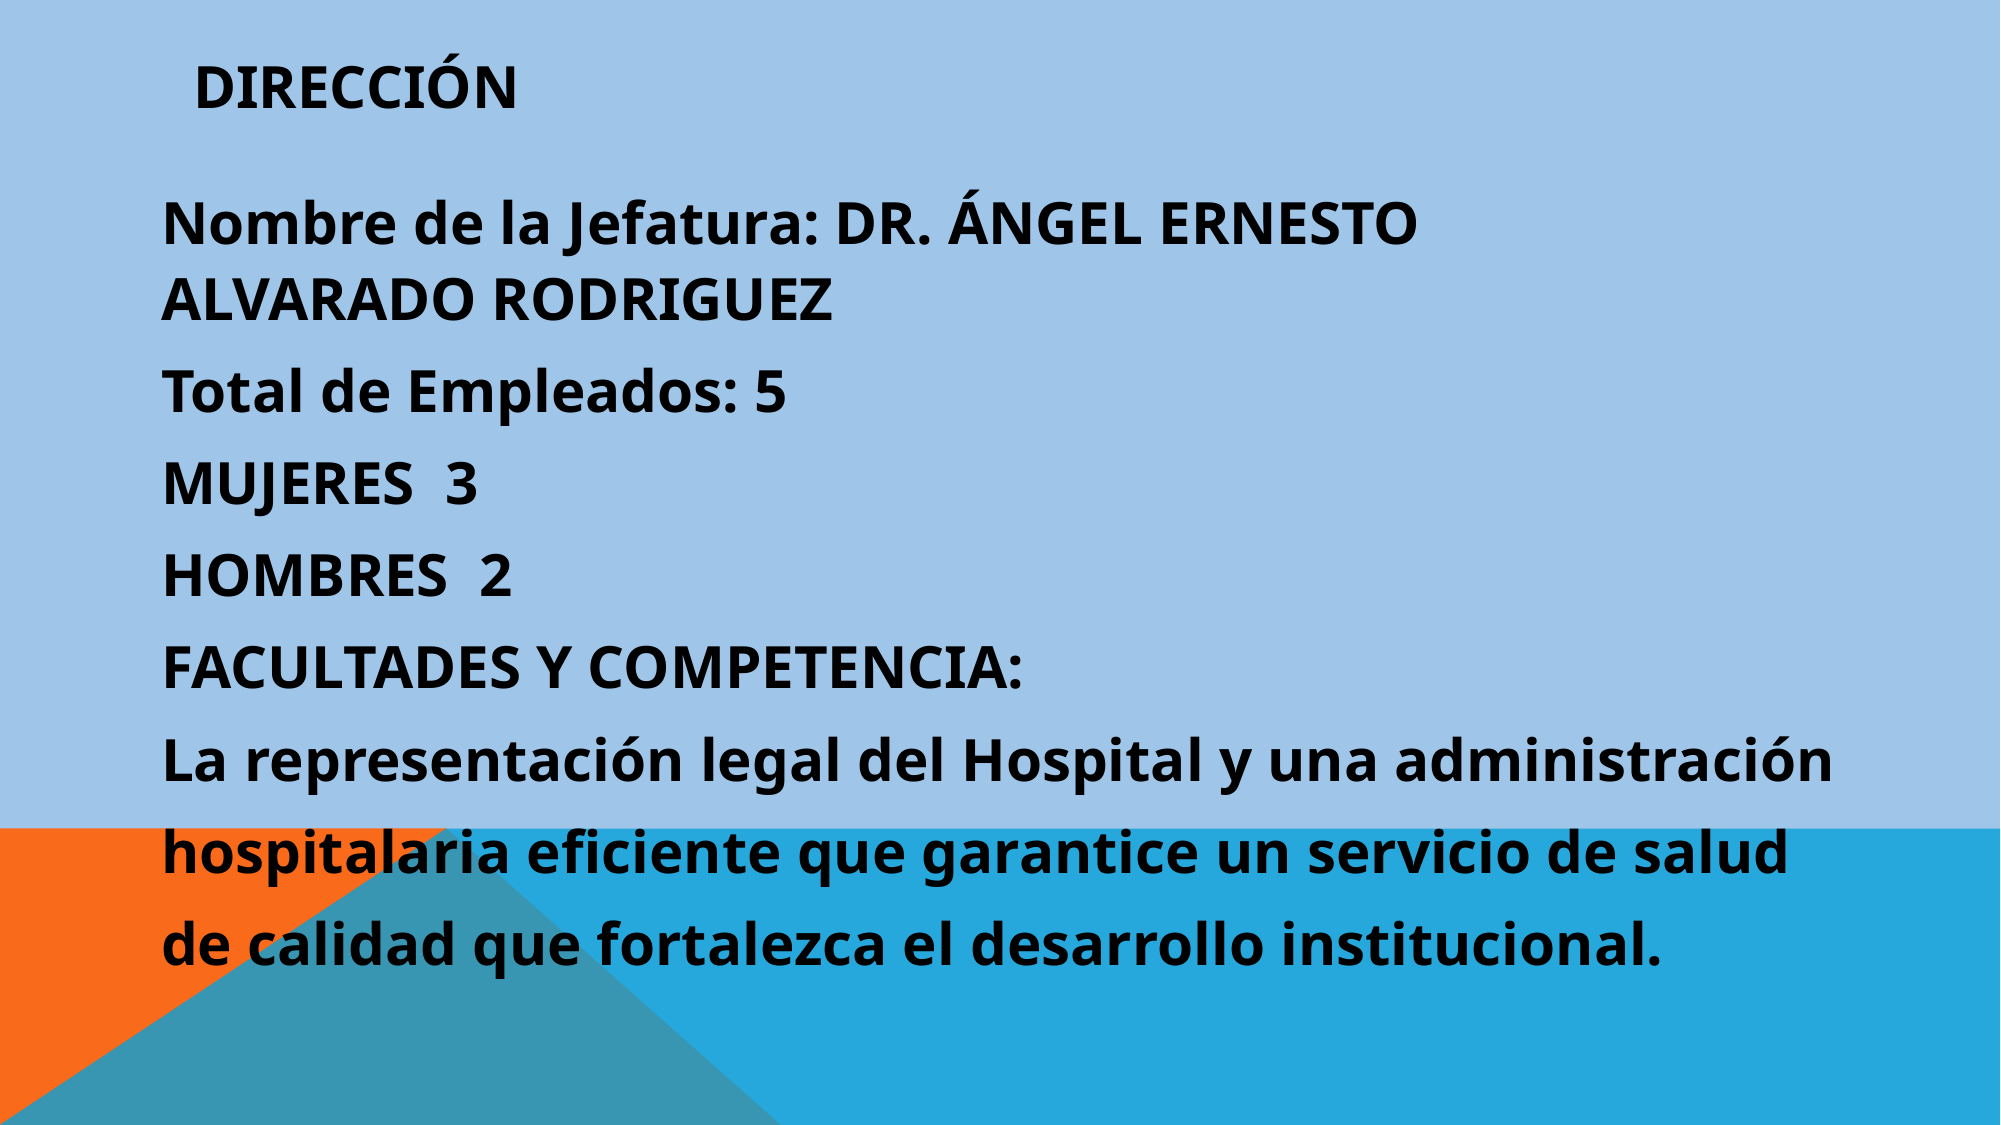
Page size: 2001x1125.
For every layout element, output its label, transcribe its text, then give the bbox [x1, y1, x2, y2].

text_box Nombre de la Jefatura: DR. ÁNGEL ERNESTO ALVARADO RODRIGUEZ Total de Empleados: 5 MUJERES 3 HOMBRES 2 FACULTADES Y COMPETENCIA: La representación legal del Hospital y una administración hospitalaria eficiente que garantice un servicio de salud de calidad que fortalezca el desarrollo institucional. [146, 173, 1900, 985]
text_box DIRECCIÓN [87, 42, 1788, 157]
